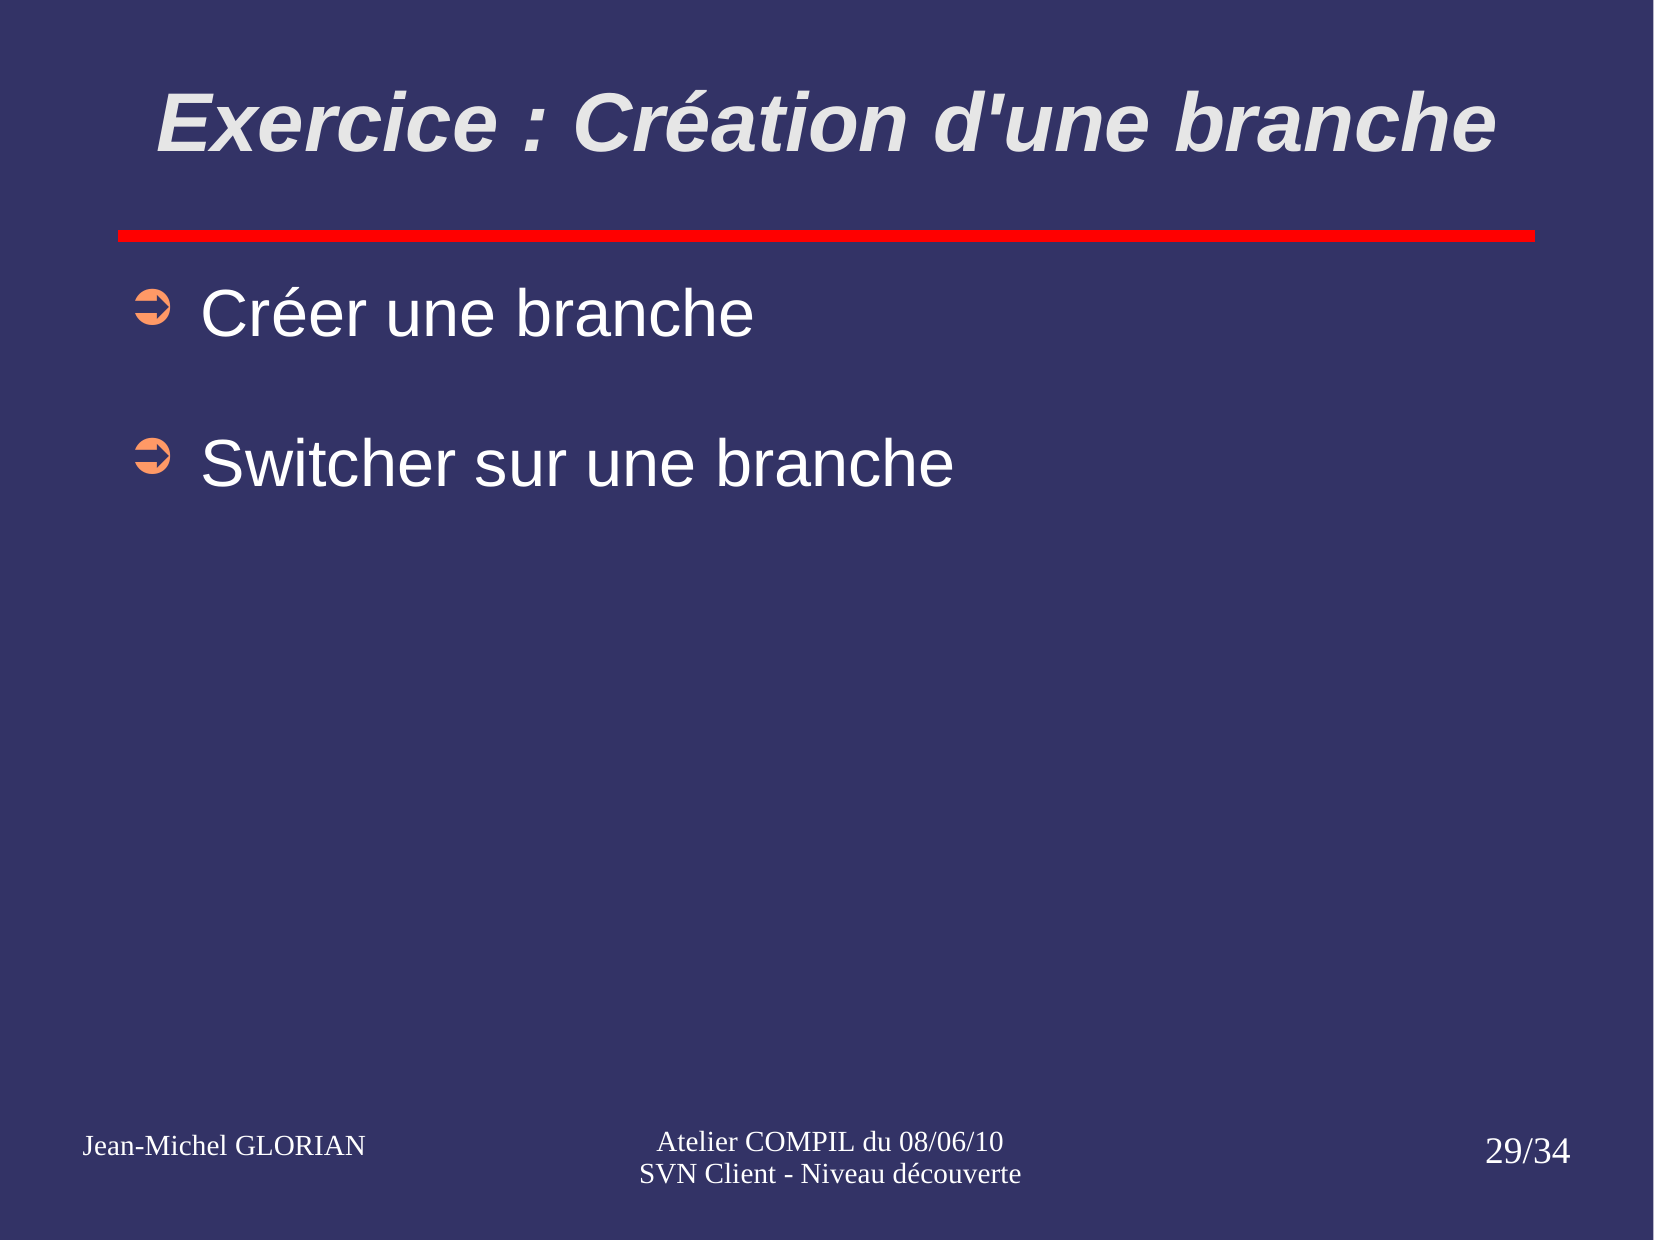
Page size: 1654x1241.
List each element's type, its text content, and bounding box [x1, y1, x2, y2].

list Créer une branche Switcher sur une branche [118, 276, 1536, 1078]
title Exercice : Création d'une branche [121, 26, 1534, 219]
